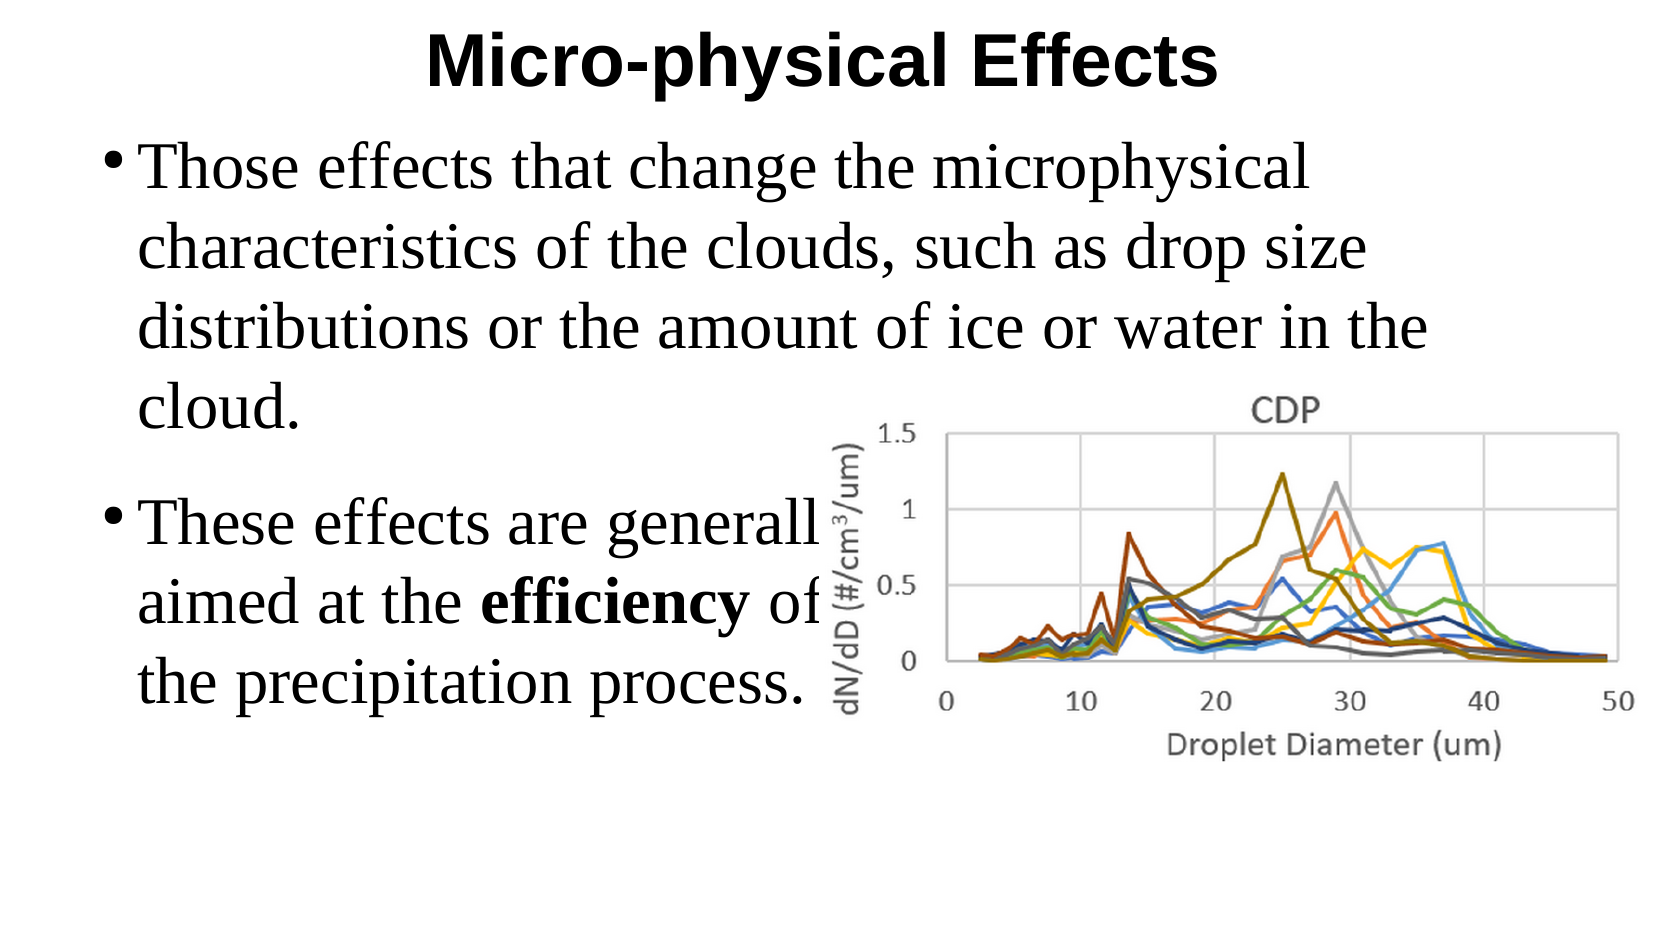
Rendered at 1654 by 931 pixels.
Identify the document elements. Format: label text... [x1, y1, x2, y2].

text_box Those effects that change the microphysical characteristics of the clouds, such as drop size distributions or the amount of ice or water in the cloud. These effects are generally aimed at the efficiency of the precipitation process. [0, 114, 1538, 725]
title Micro-physical Effects [0, 5, 1651, 107]
picture [819, 391, 1639, 762]
